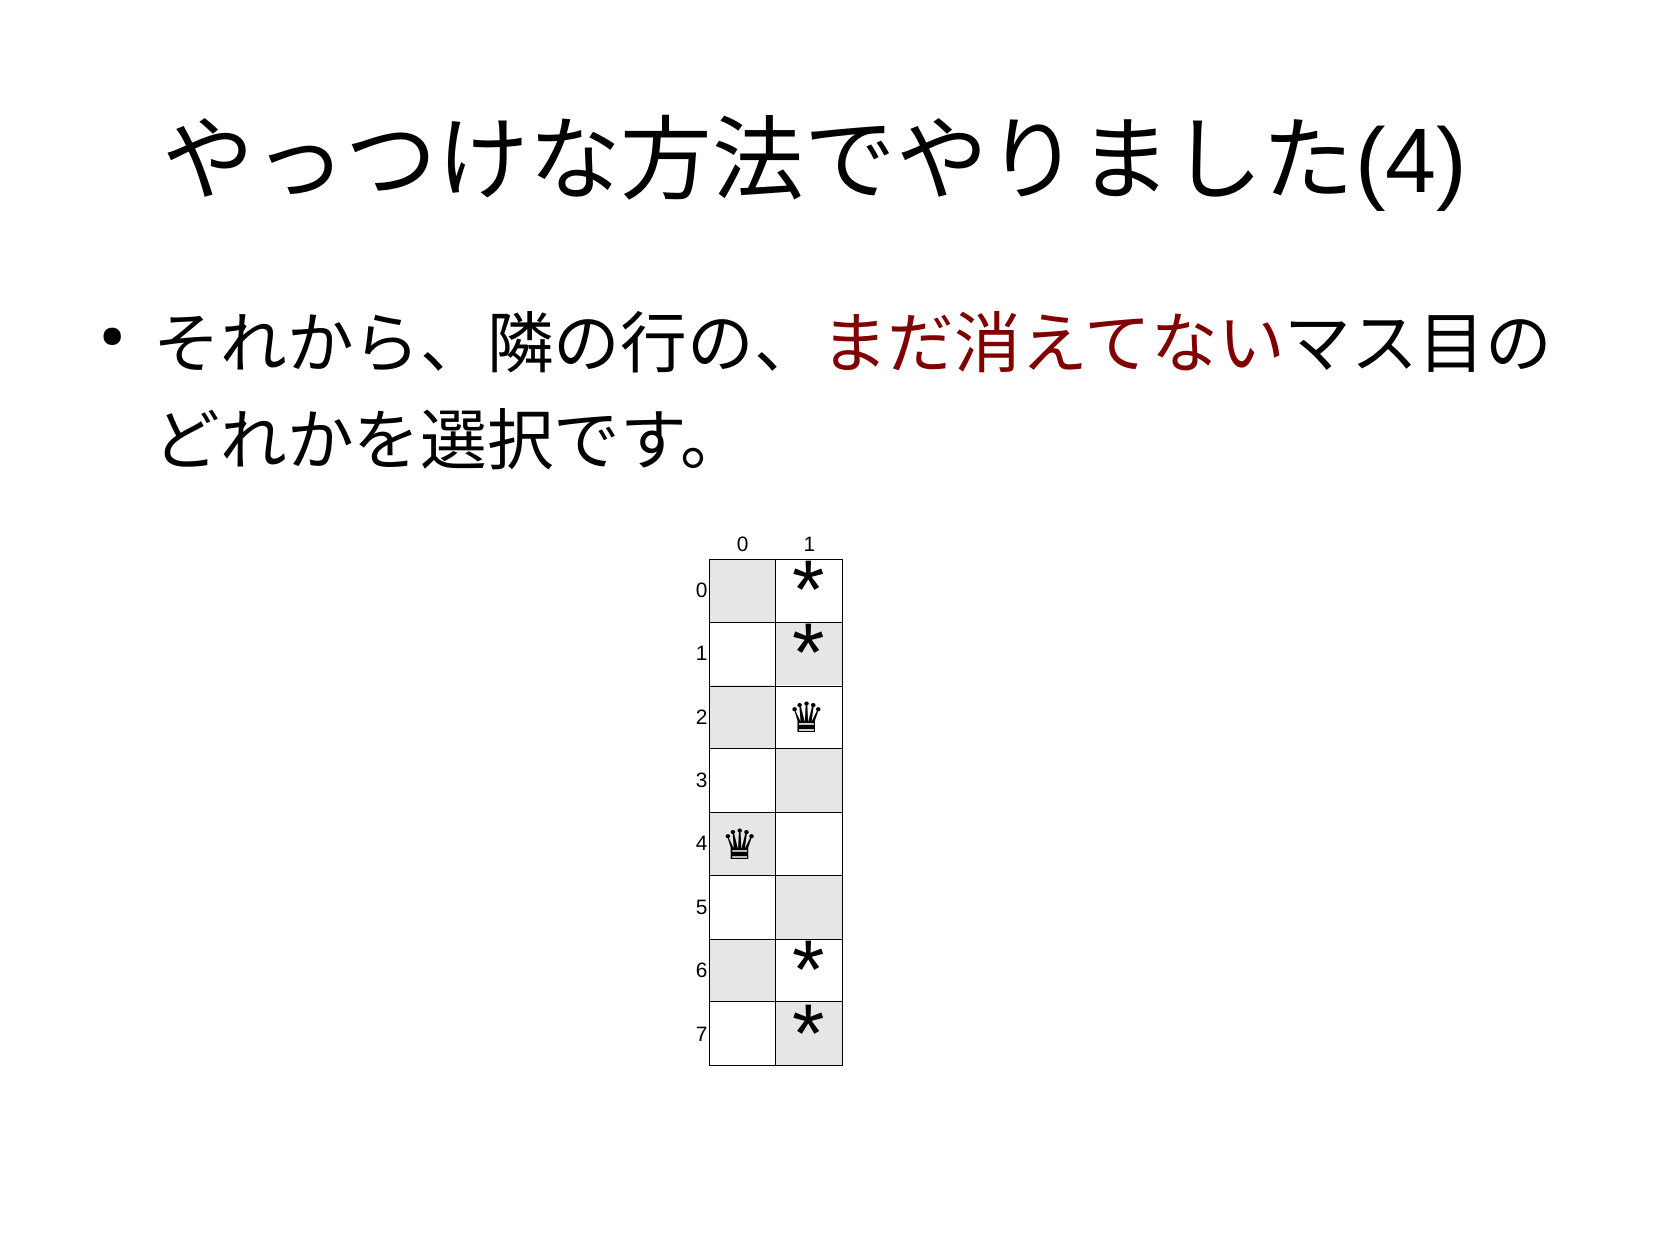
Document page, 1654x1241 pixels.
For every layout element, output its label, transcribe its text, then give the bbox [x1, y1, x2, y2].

list それから、隣の行の、まだ消えてないマス目のどれかを選択です。 [82, 290, 1571, 1010]
title やっつけな方法でやりました(4) [82, 49, 1571, 257]
picture [642, 495, 845, 1069]
